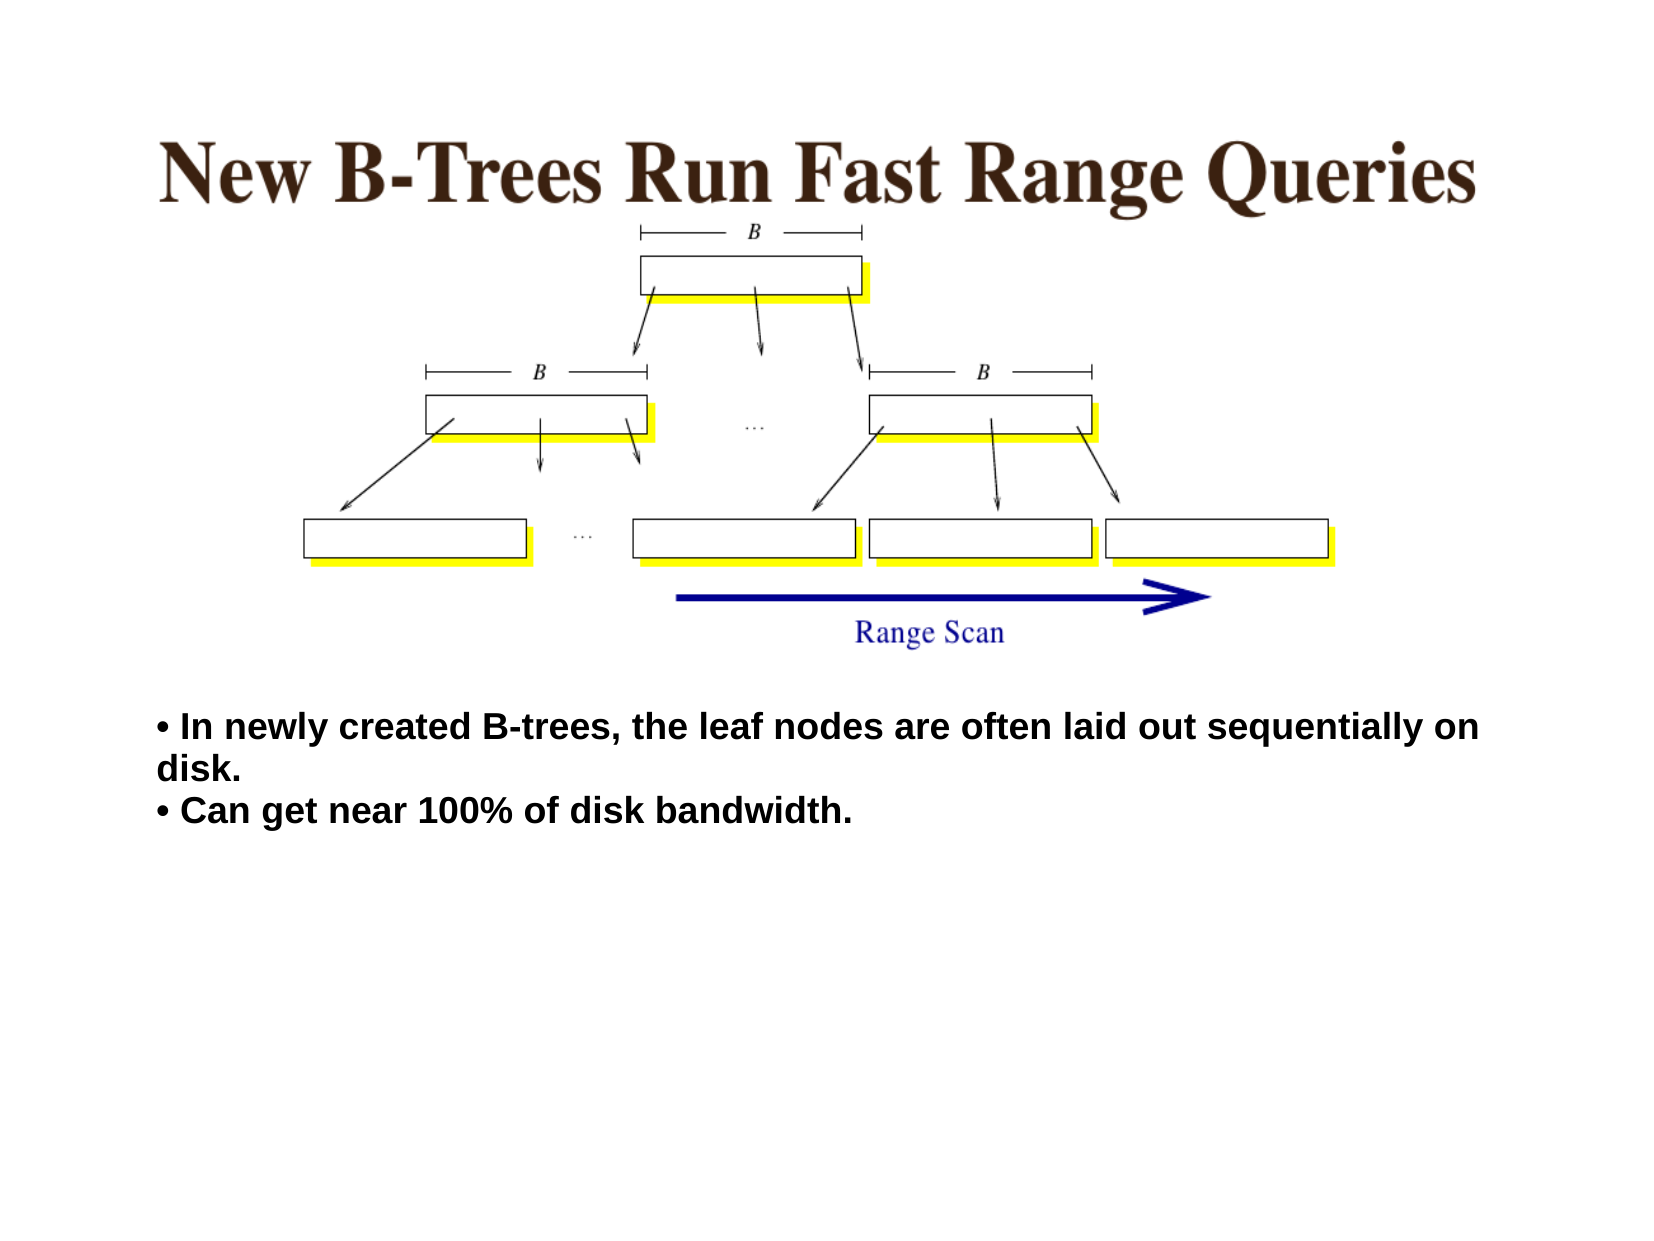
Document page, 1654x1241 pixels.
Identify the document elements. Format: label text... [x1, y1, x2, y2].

text_box • In newly created B-trees, the leaf nodes are often laid out sequentially on disk. • Can get near 100% of disk bandwidth. [141, 697, 1501, 898]
picture [137, 118, 1512, 662]
